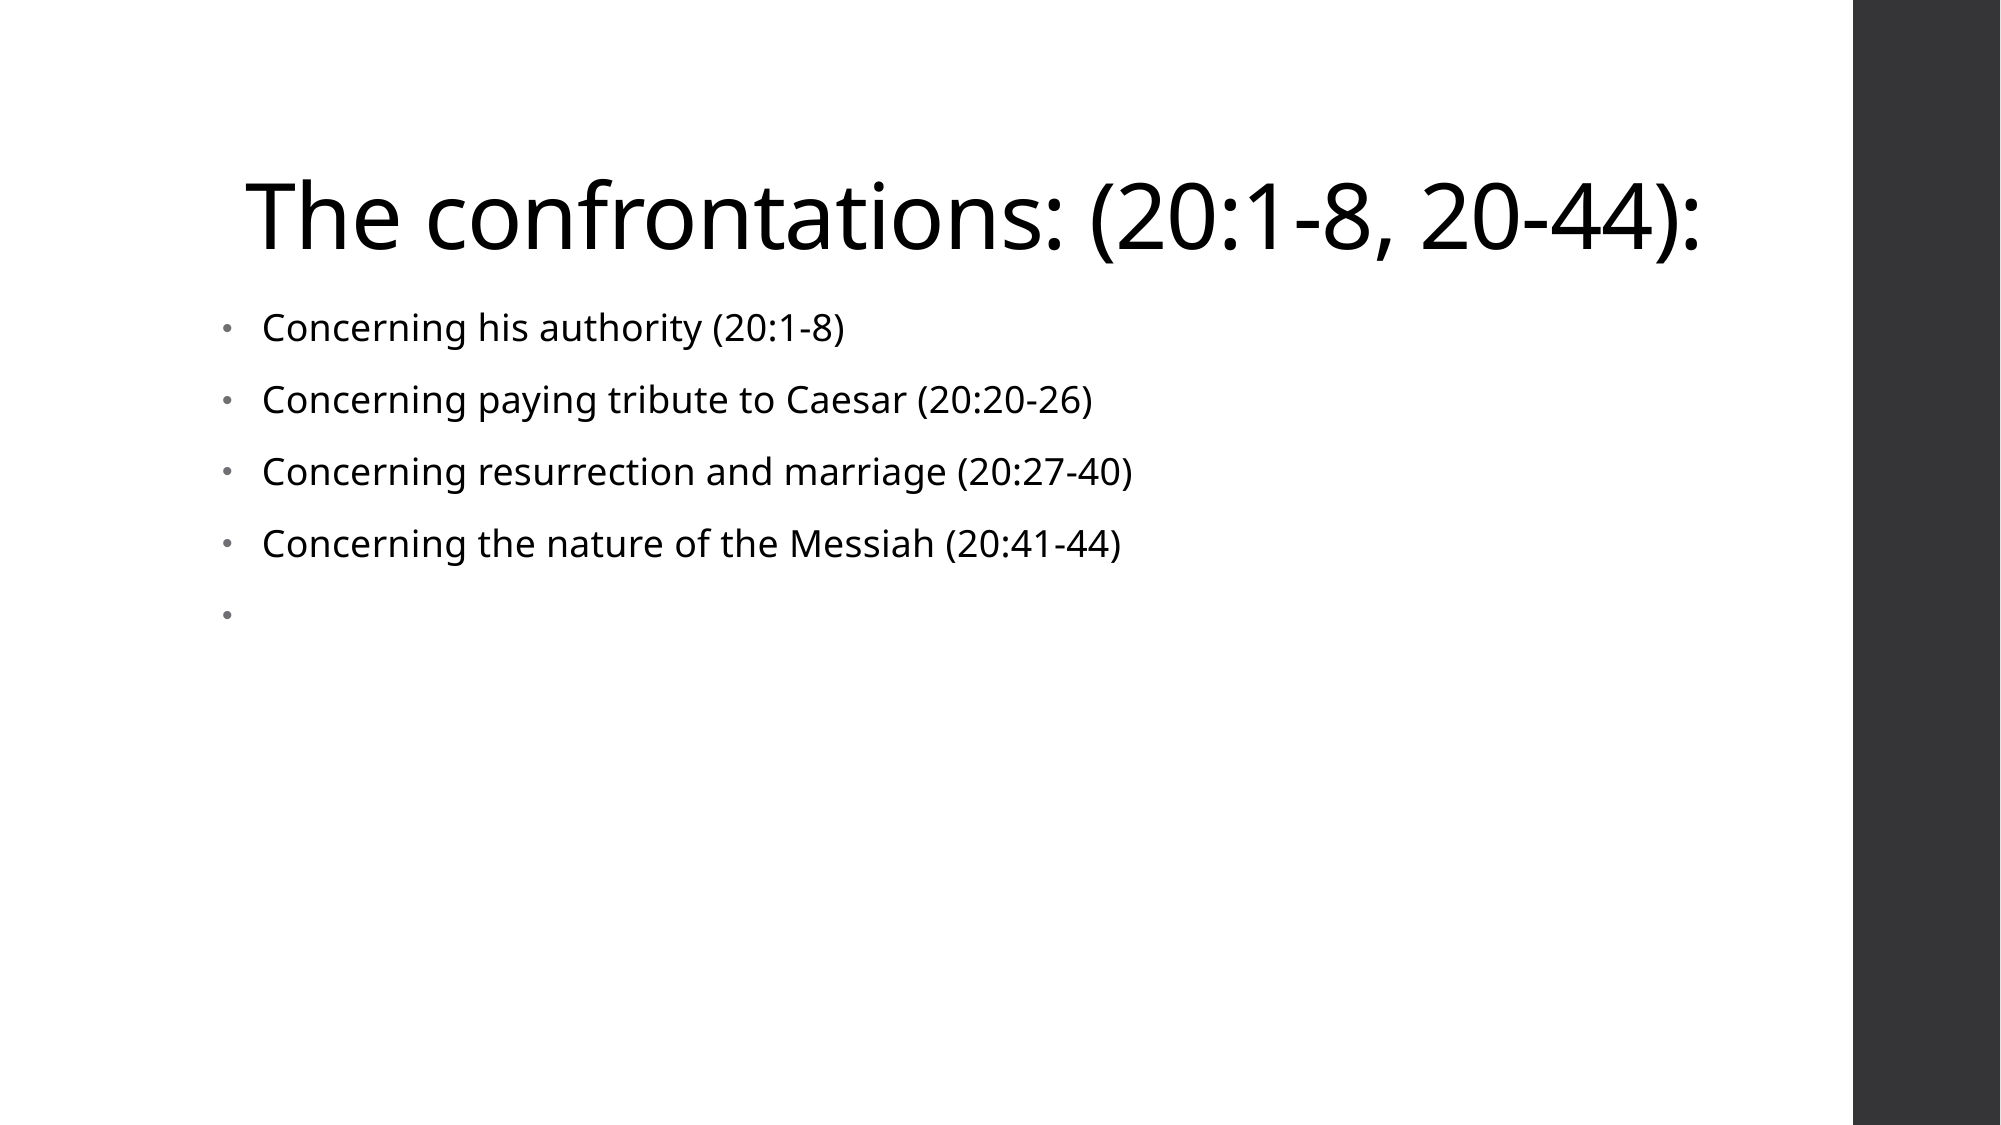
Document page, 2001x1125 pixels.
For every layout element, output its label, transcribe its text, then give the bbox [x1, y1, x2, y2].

title The confrontations: (20:1-8, 20-44): [206, 60, 1797, 278]
list Concerning his authority (20:1-8) Concerning paying tribute to Caesar (20:20-26) Concerning resurrection and marriage (20:27-40) Concerning the nature of the Messiah (20:41-44) [206, 299, 1617, 1014]
